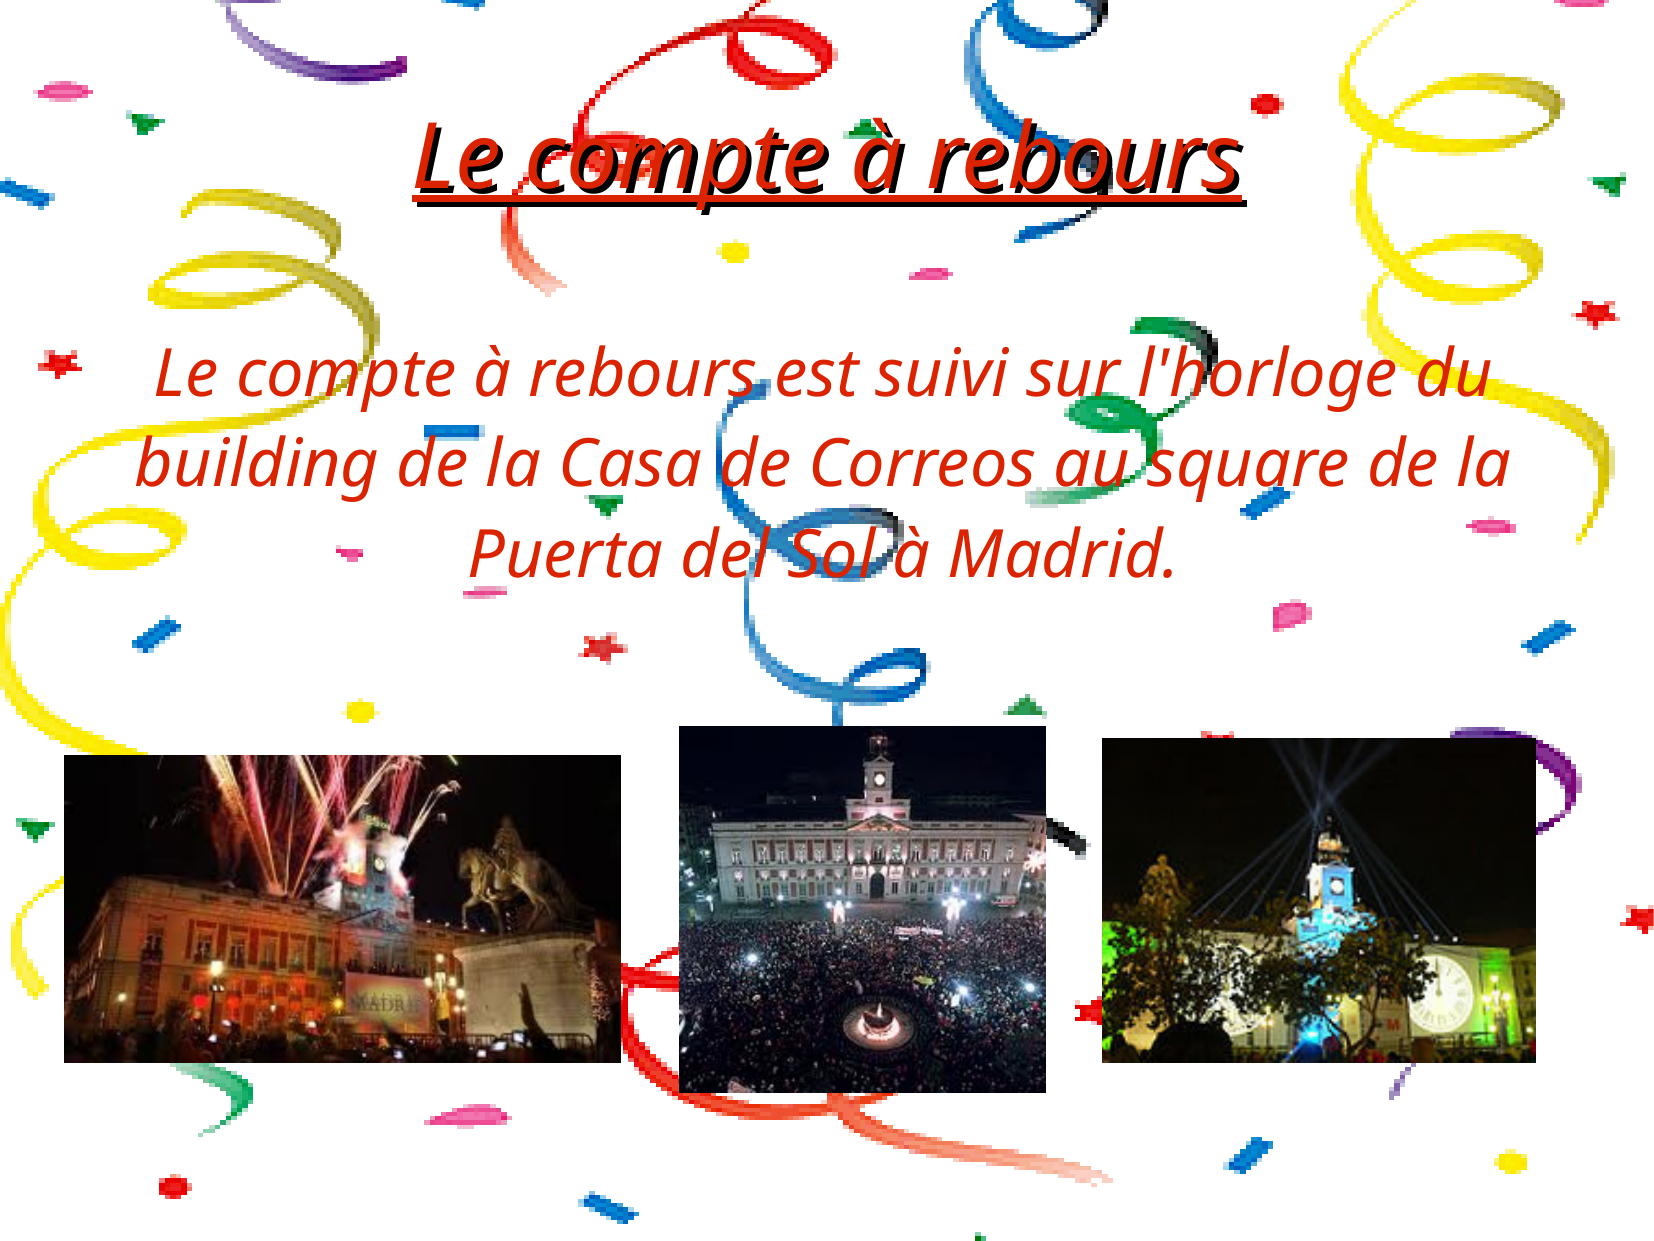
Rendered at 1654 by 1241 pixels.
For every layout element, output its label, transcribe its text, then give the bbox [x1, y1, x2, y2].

list Le compte à rebours est suivi sur l'horloge du building de la Casa de Correos au square de la Puerta del Sol à Madrid. [118, 324, 1531, 1107]
title Le compte à rebours [82, 49, 1571, 257]
picture [0, 0, 1654, 1241]
